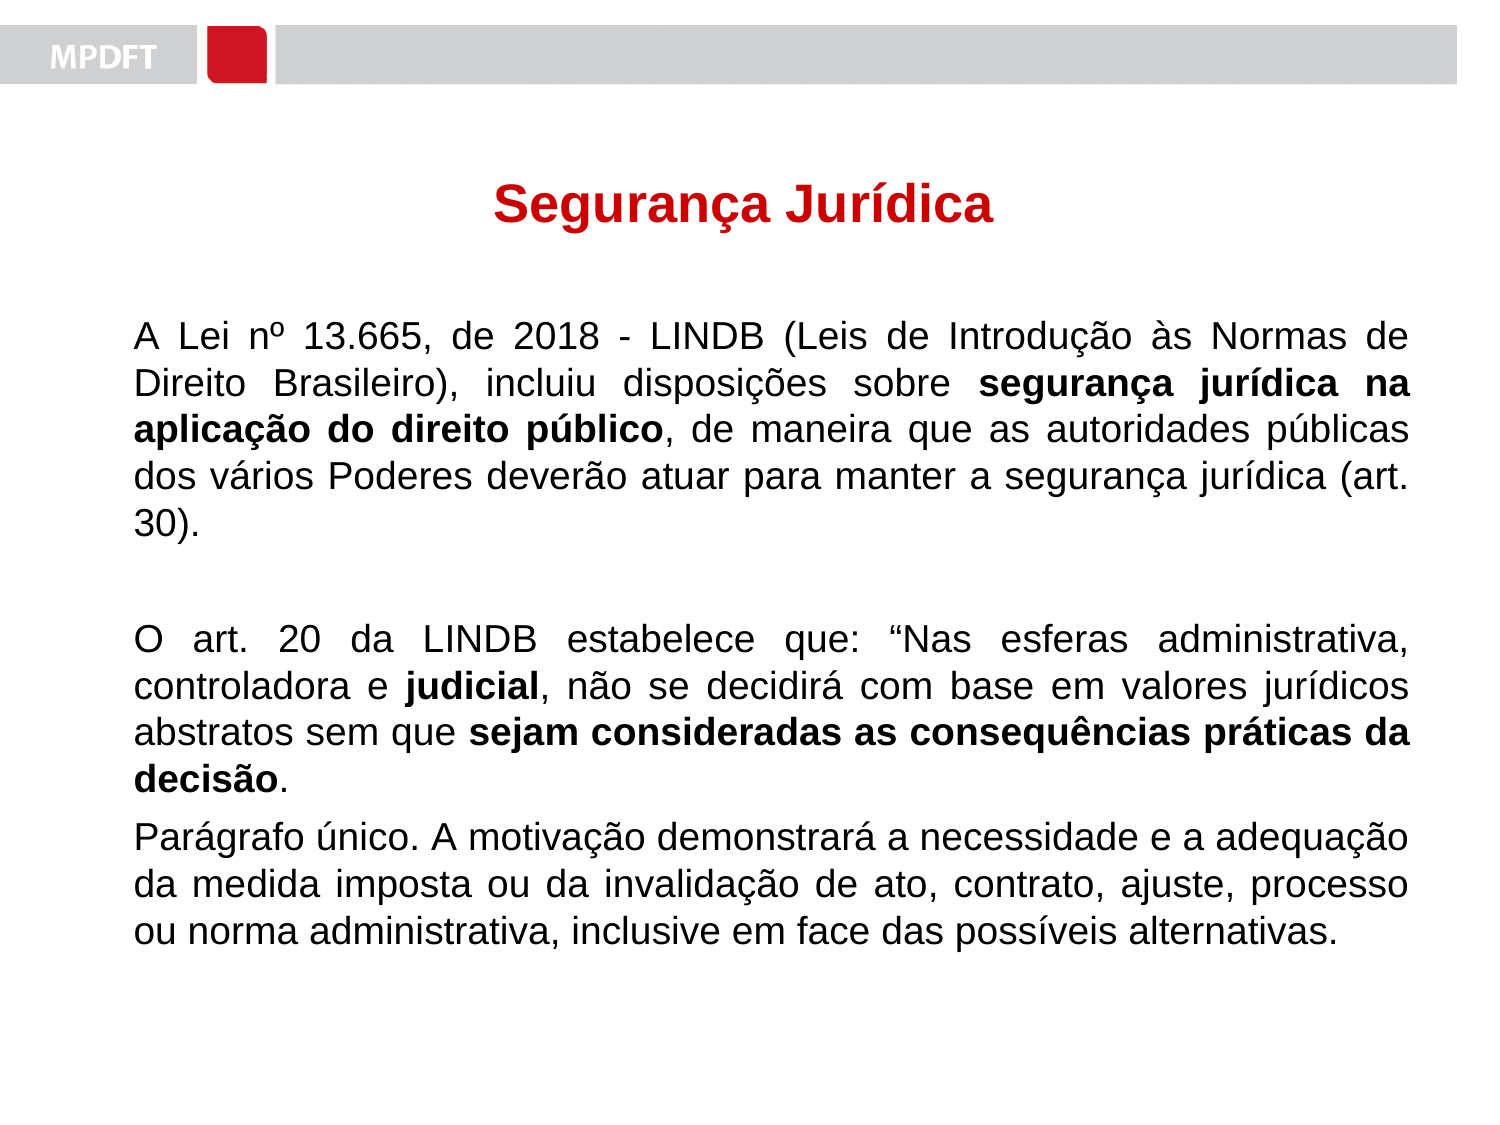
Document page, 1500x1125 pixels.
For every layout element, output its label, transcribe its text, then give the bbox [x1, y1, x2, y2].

text_box Segurança Jurídica [64, 160, 1424, 242]
picture [0, 0, 1457, 1125]
text_box A Lei nº 13.665, de 2018 - LINDB (Leis de Introdução às Normas de Direito Brasileiro), incluiu disposições sobre segurança jurídica na aplicação do direito público, de maneira que as autoridades públicas dos vários Poderes deverão atuar para manter a segurança jurídica (art. 30). O art. 20 da LINDB estabelece que: “Nas esferas administrativa, controladora e judicial, não se decidirá com base em valores jurídicos abstratos sem que sejam consideradas as consequências práticas da decisão. Parágrafo único. A motivação demonstrará a necessidade e a adequação da medida imposta ou da invalidação de ato, contrato, ajuste, processo ou norma administrativa, inclusive em face das possíveis alternativas. [75, 302, 1426, 1005]
